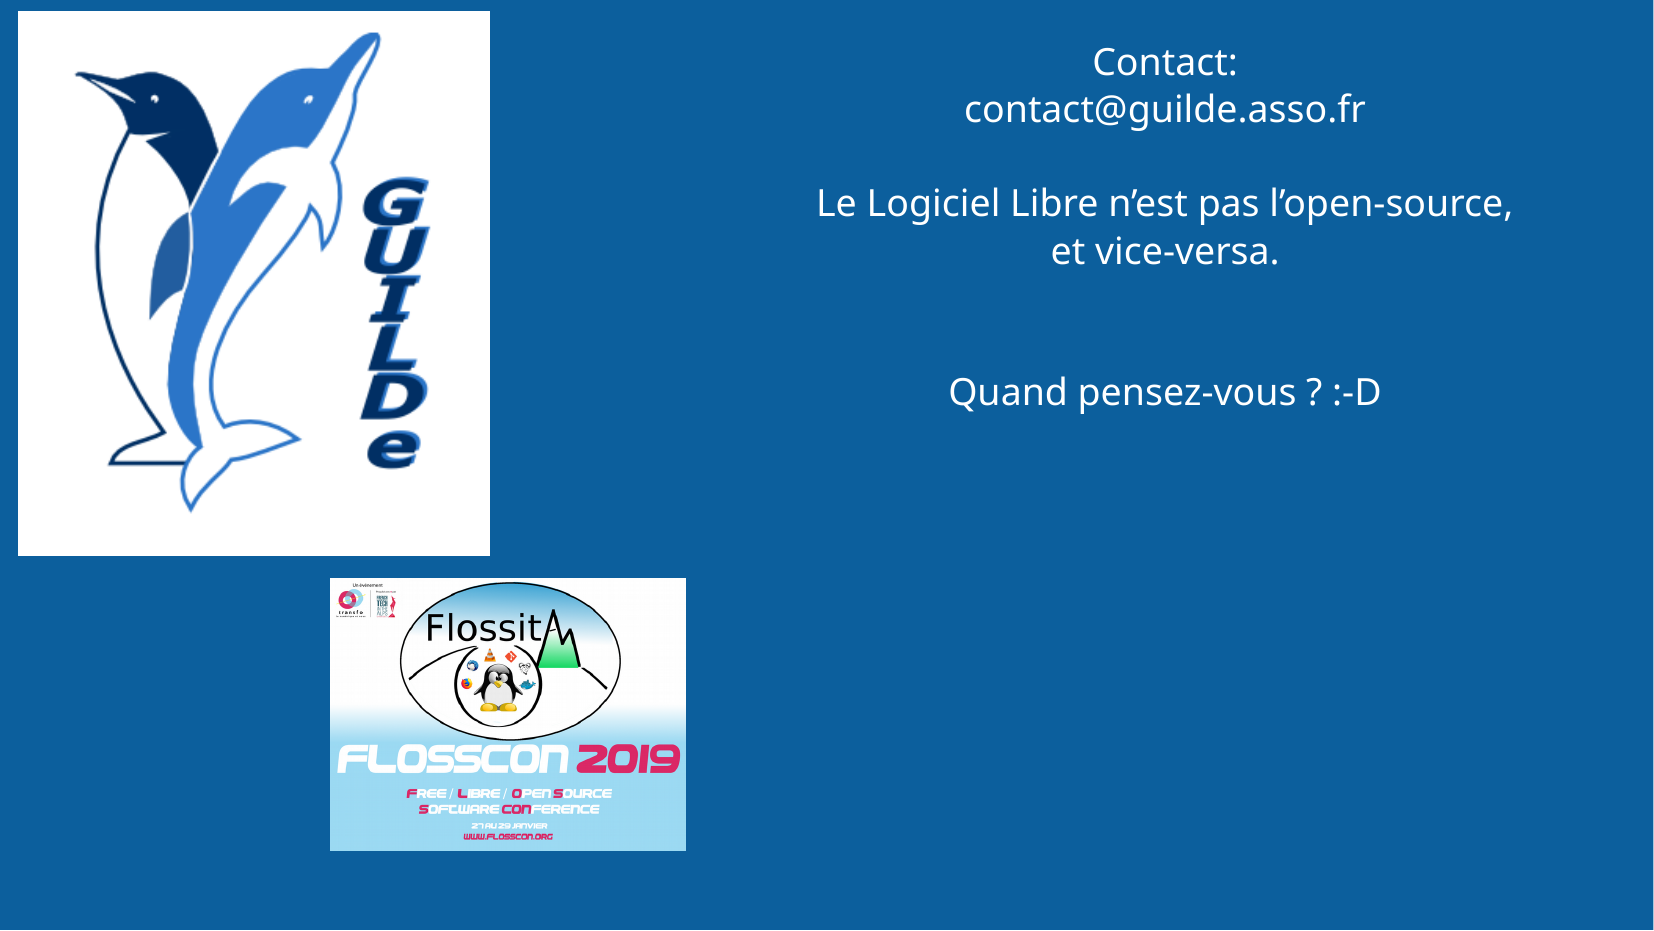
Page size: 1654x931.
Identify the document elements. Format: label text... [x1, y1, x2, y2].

picture [330, 578, 686, 851]
list Contact: contact@guilde.asso.fr Le Logiciel Libre n’est pas l’open-source, et vice-versa. Quand pensez-vous ? :-D [747, 47, 1583, 461]
picture [18, 11, 490, 556]
